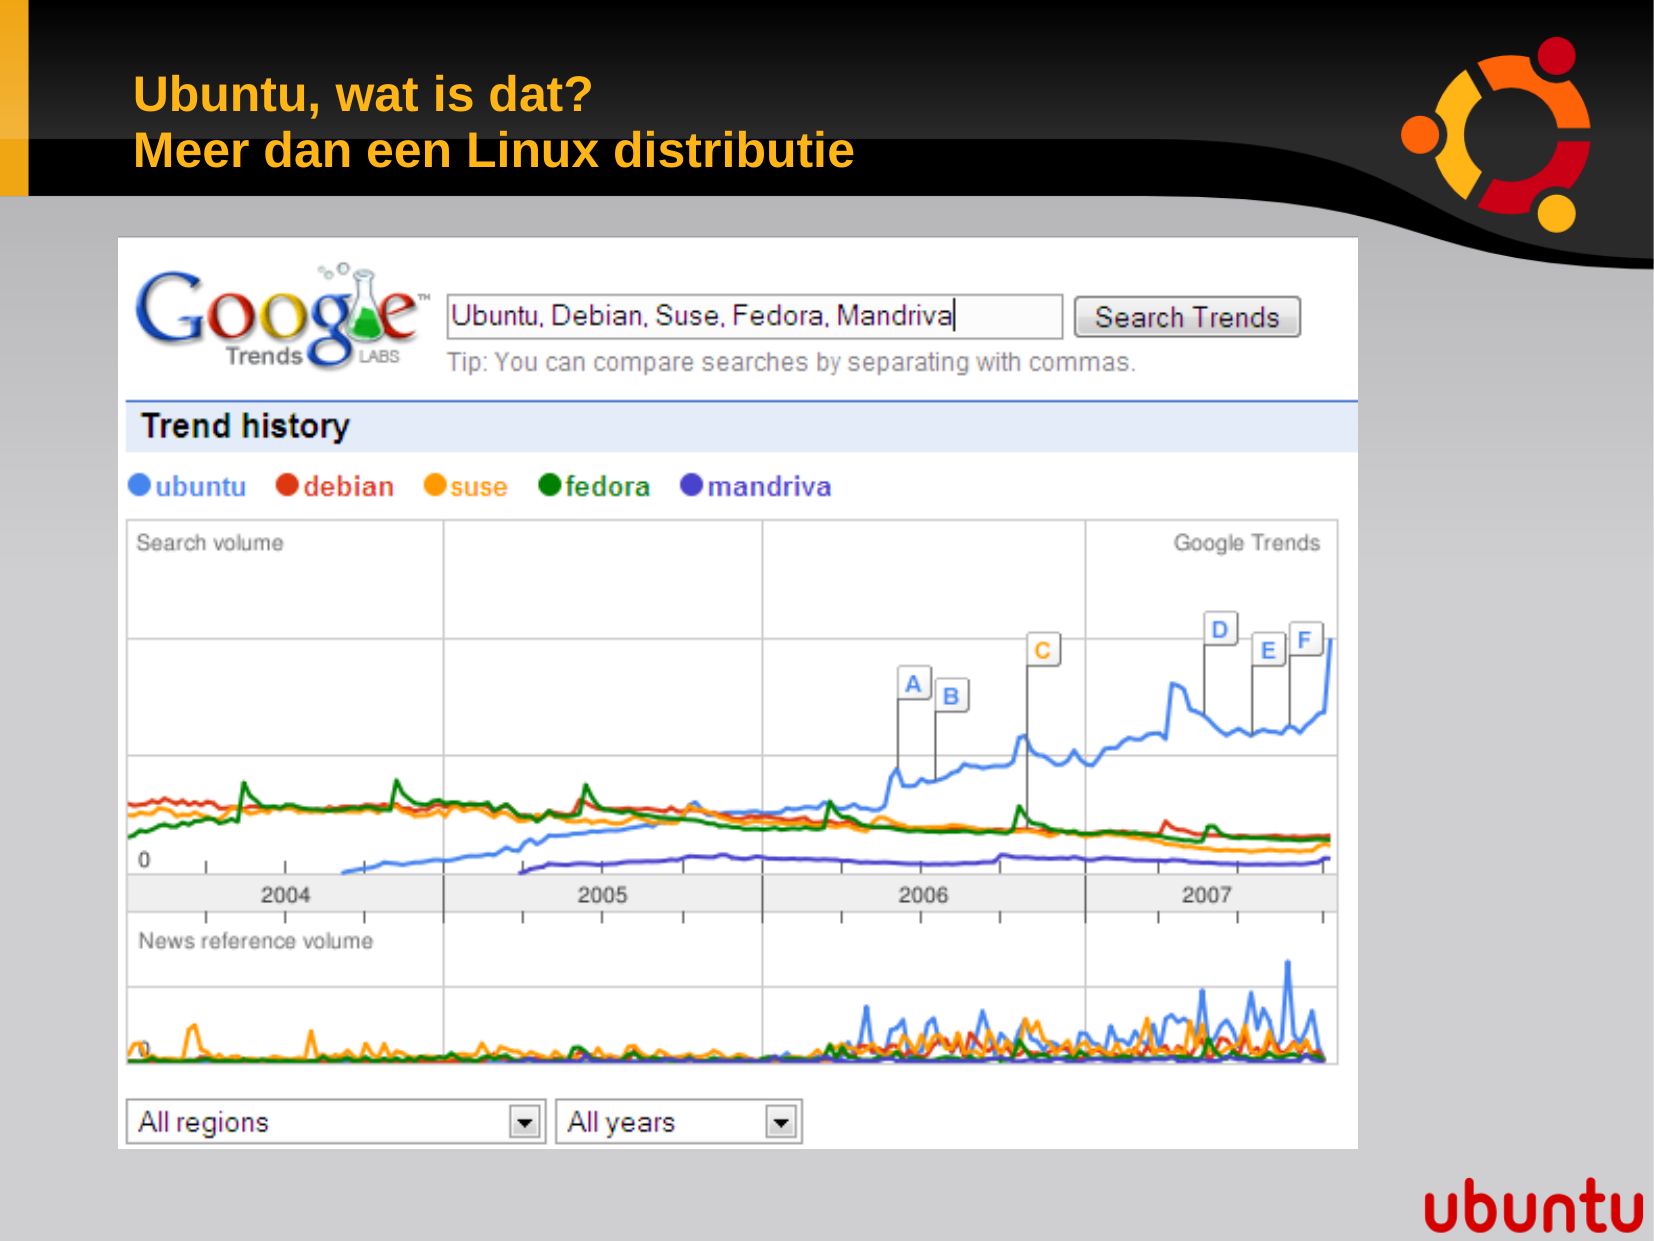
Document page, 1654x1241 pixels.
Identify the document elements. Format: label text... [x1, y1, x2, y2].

text_box Ubuntu, wat is dat? Meer dan een Linux distributie [118, 59, 1093, 188]
picture [0, 0, 1654, 1241]
